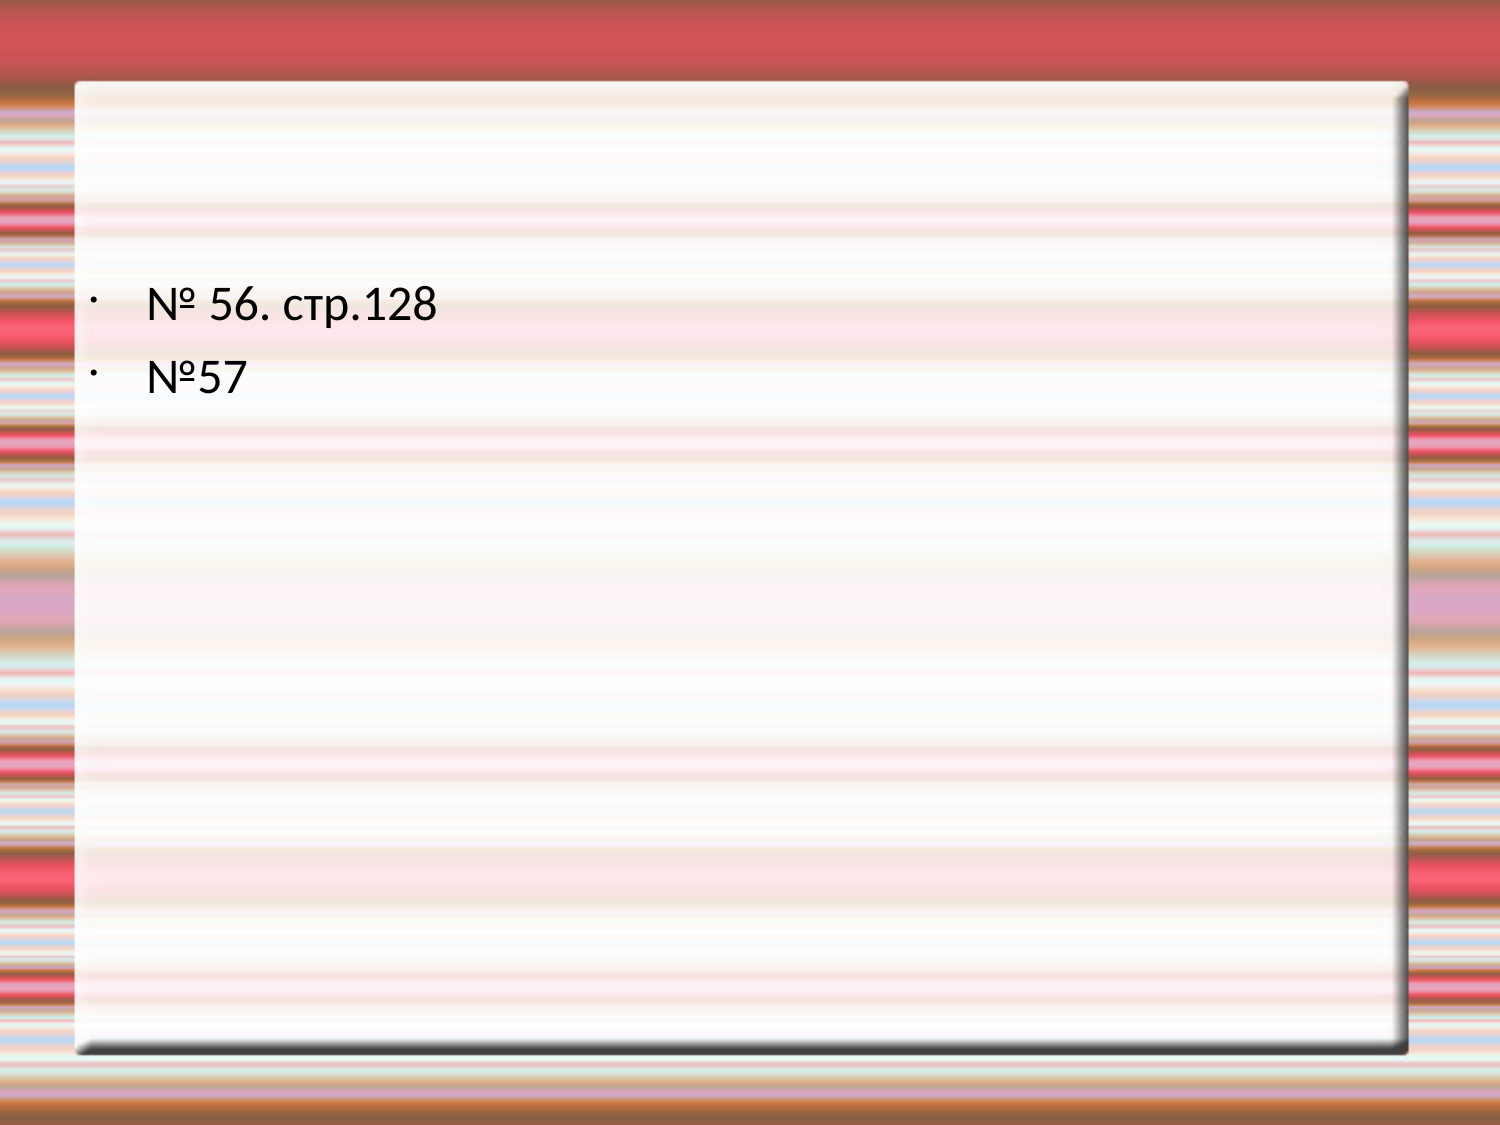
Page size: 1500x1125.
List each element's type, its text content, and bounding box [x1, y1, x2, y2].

list № 56. стр.128 №57 [75, 262, 1425, 1005]
picture [0, 0, 1500, 1125]
